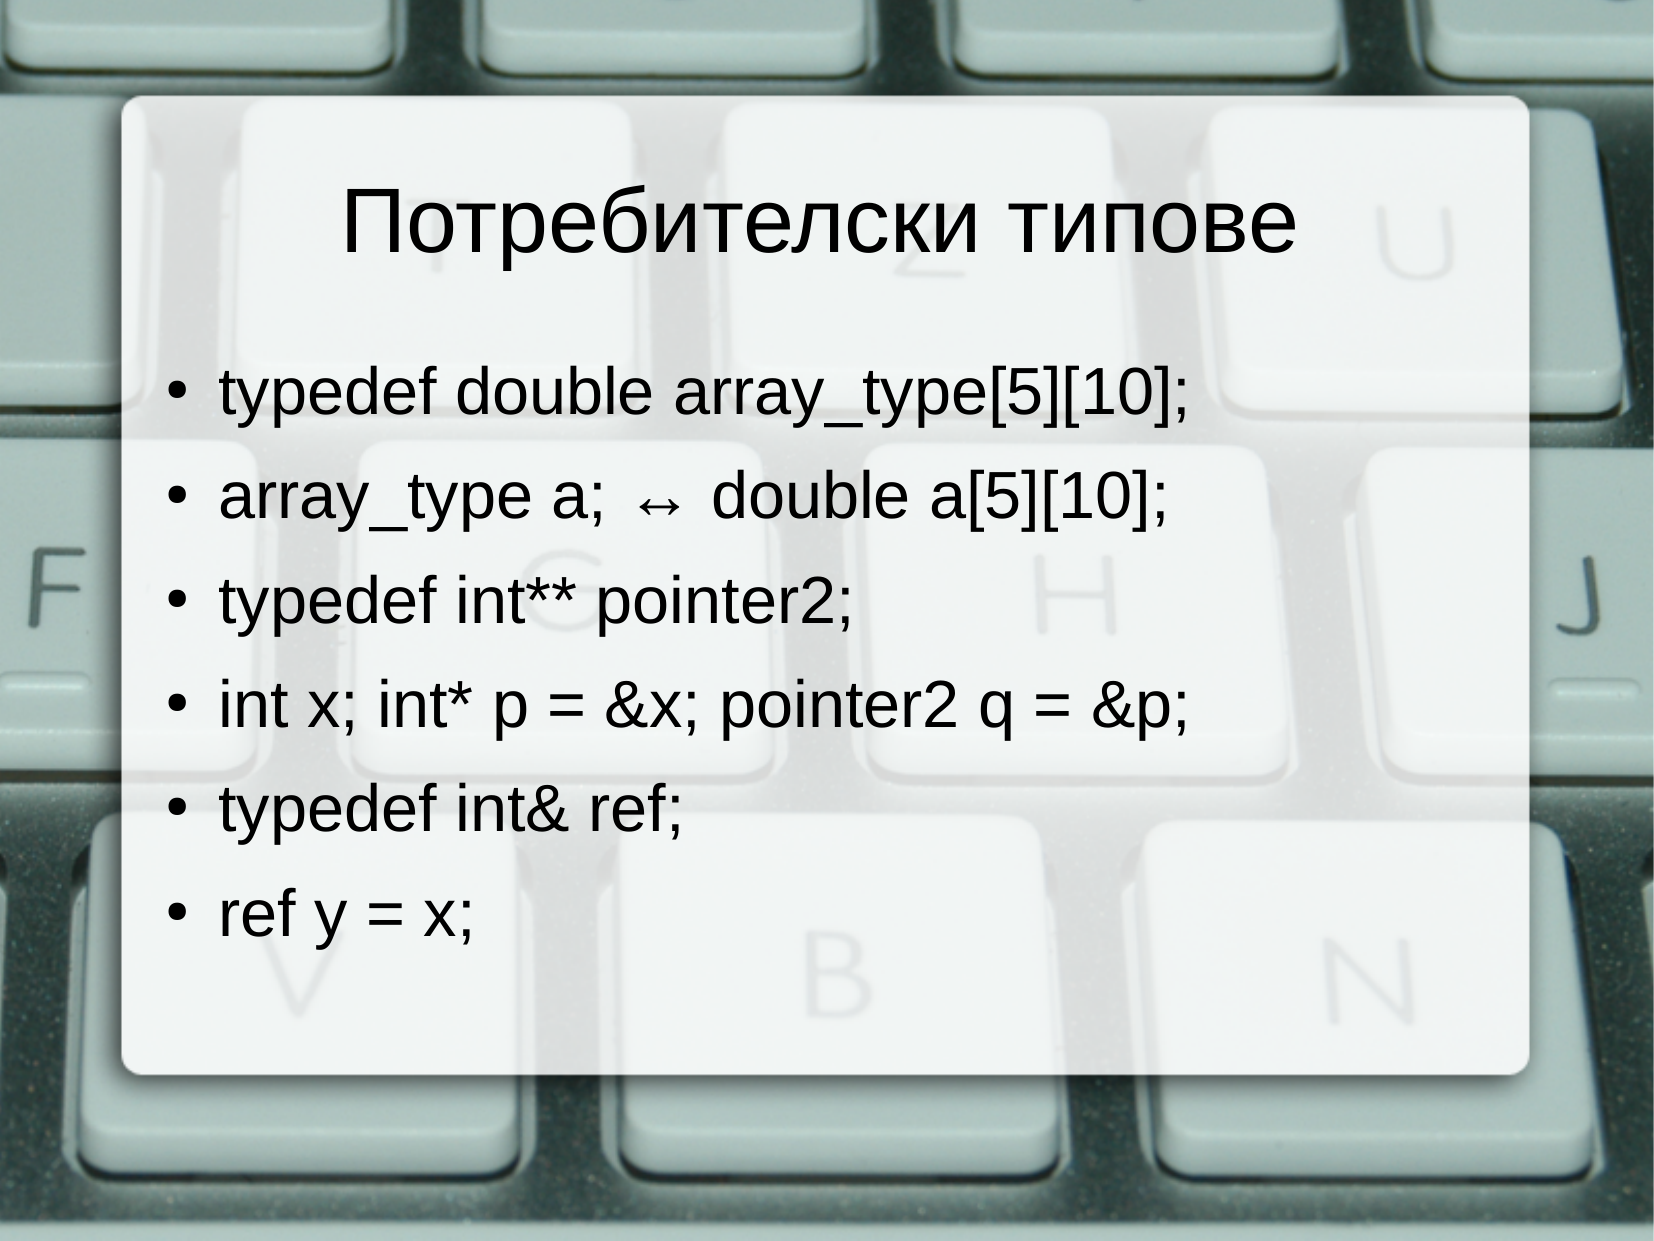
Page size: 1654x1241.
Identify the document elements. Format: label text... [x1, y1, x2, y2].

picture [0, 0, 1654, 1241]
title Потребителски типове [135, 117, 1506, 325]
list typedef double array_type[5][10]; array_type a; ↔ double a[5][10]; typedef int** pointer2; int x; int* p = &x; pointer2 q = &p; typedef int& ref; ref y = x; [147, 354, 1506, 1074]
